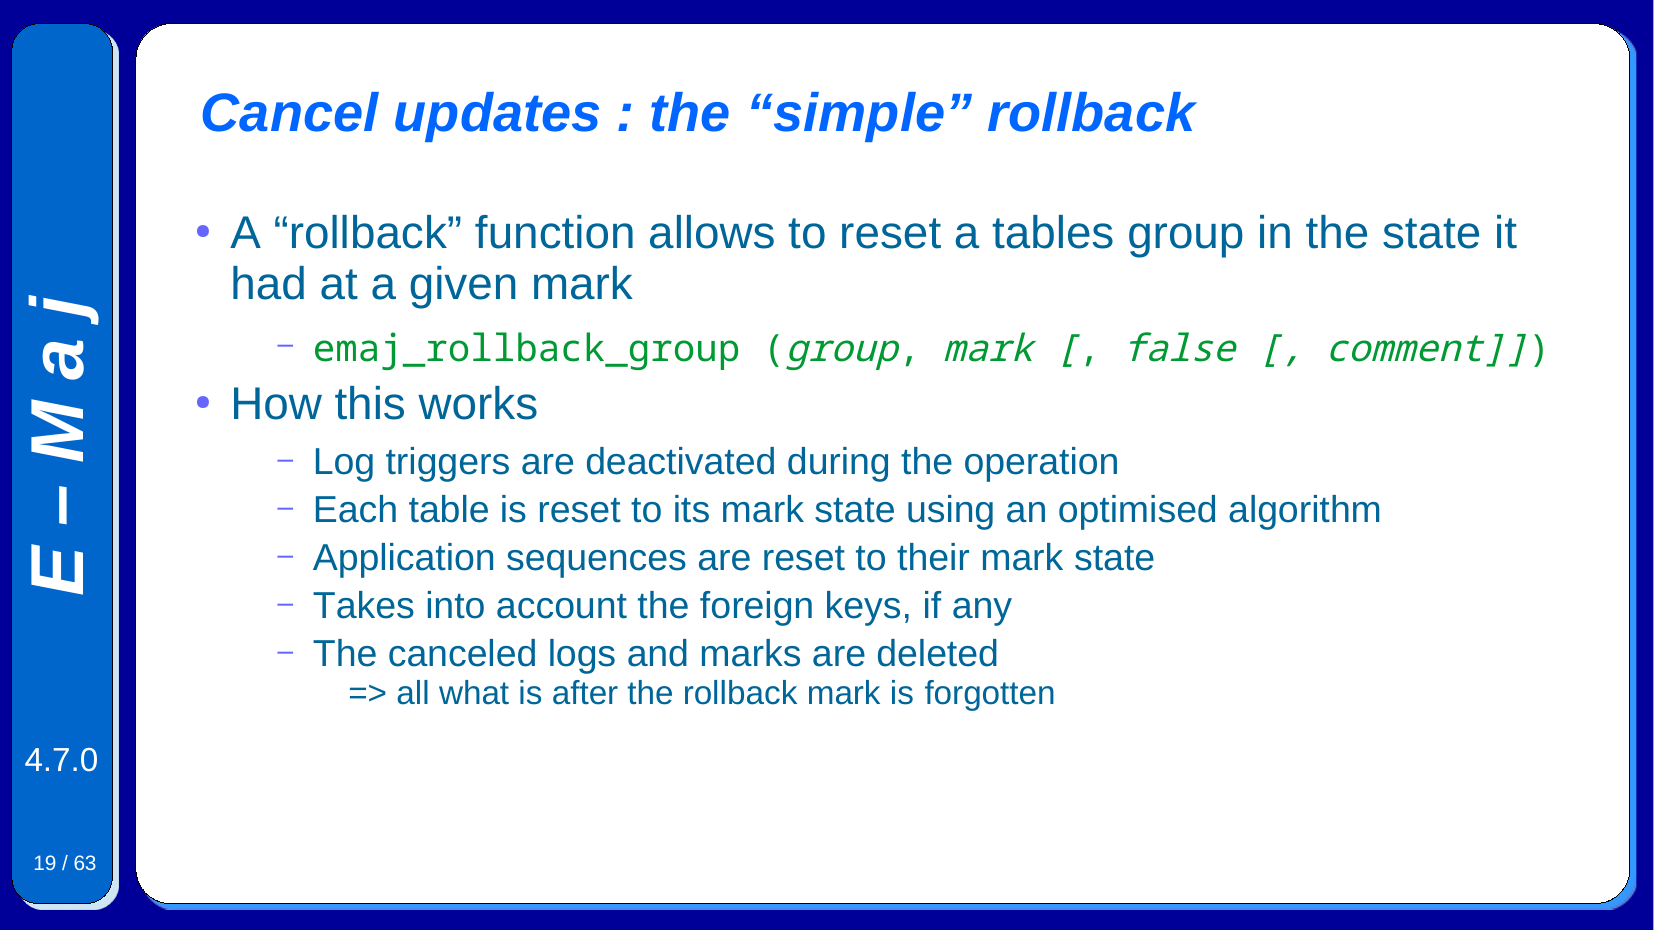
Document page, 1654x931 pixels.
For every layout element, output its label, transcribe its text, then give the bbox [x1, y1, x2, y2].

list A “rollback” function allows to reset a tables group in the state it had at a given mark emaj_rollback_group (group, mark [, false [, comment]]) How this works Log triggers are deactivated during the operation Each table is reset to its mark state using an optimised algorithm Application sequences are reset to their mark state Takes into account the foreign keys, if any The canceled logs and marks are deleted => all what is after the rollback mark is forgotten [177, 206, 1587, 827]
title Cancel updates : the “simple” rollback [200, 34, 1575, 191]
